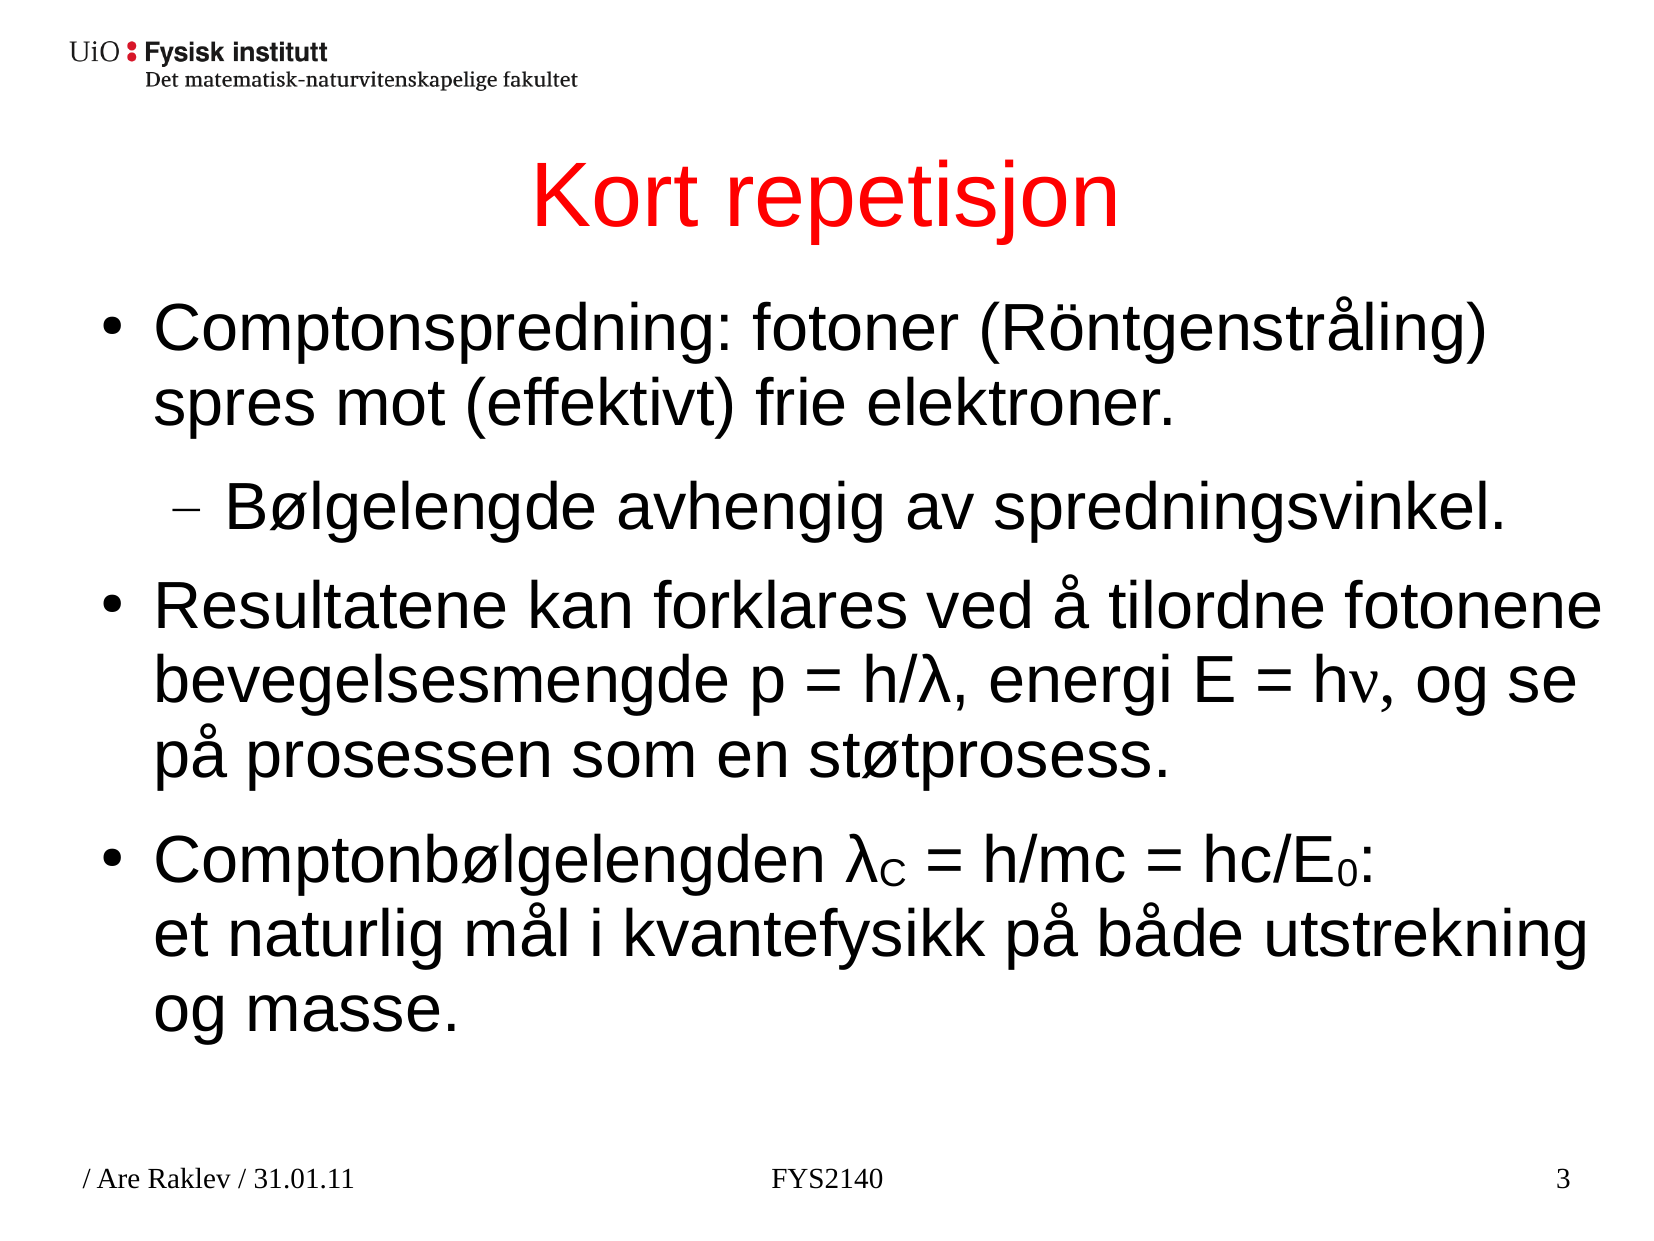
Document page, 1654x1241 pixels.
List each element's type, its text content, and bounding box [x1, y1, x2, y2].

picture [68, 37, 581, 93]
title Kort repetisjon [82, 90, 1571, 290]
list Comptonspredning: fotoner (Röntgenstråling) spres mot (effektivt) frie elektroner. Bølgelengde avhengig av spredningsvinkel. Resultatene kan forklares ved å tilordne fotonene bevegelsesmengde p = h/λ, energi E = hν, og se på prosessen som en støtprosess. Comptonbølgelengden λC = h/mc = hc/E0: et naturlig mål i kvantefysikk på både utstrekning og masse. [82, 290, 1613, 1094]
